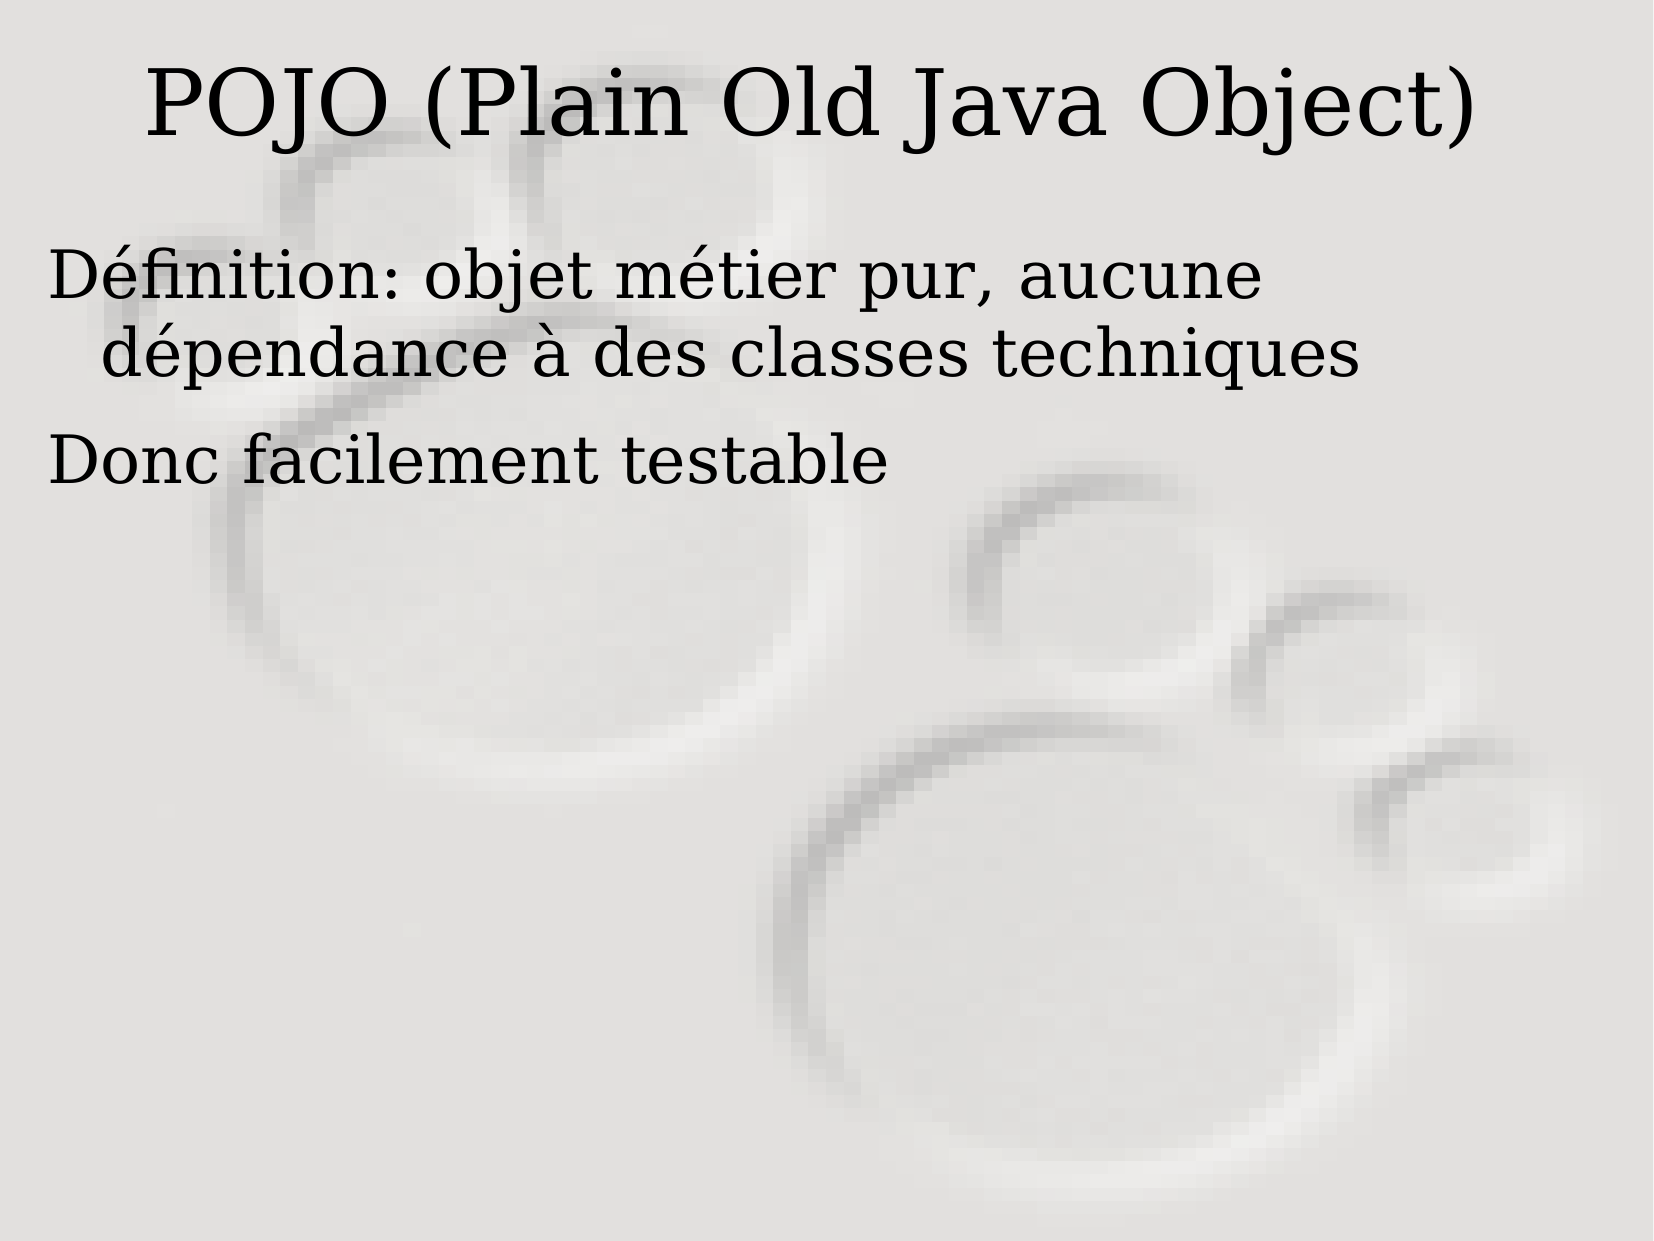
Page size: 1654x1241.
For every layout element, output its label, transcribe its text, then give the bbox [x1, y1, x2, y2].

title POJO (Plain Old Java Object) [29, 0, 1595, 208]
picture [0, 0, 1654, 1241]
list Définition: objet métier pur, aucune dépendance à des classes techniques Donc facilement testable [29, 236, 1595, 1152]
